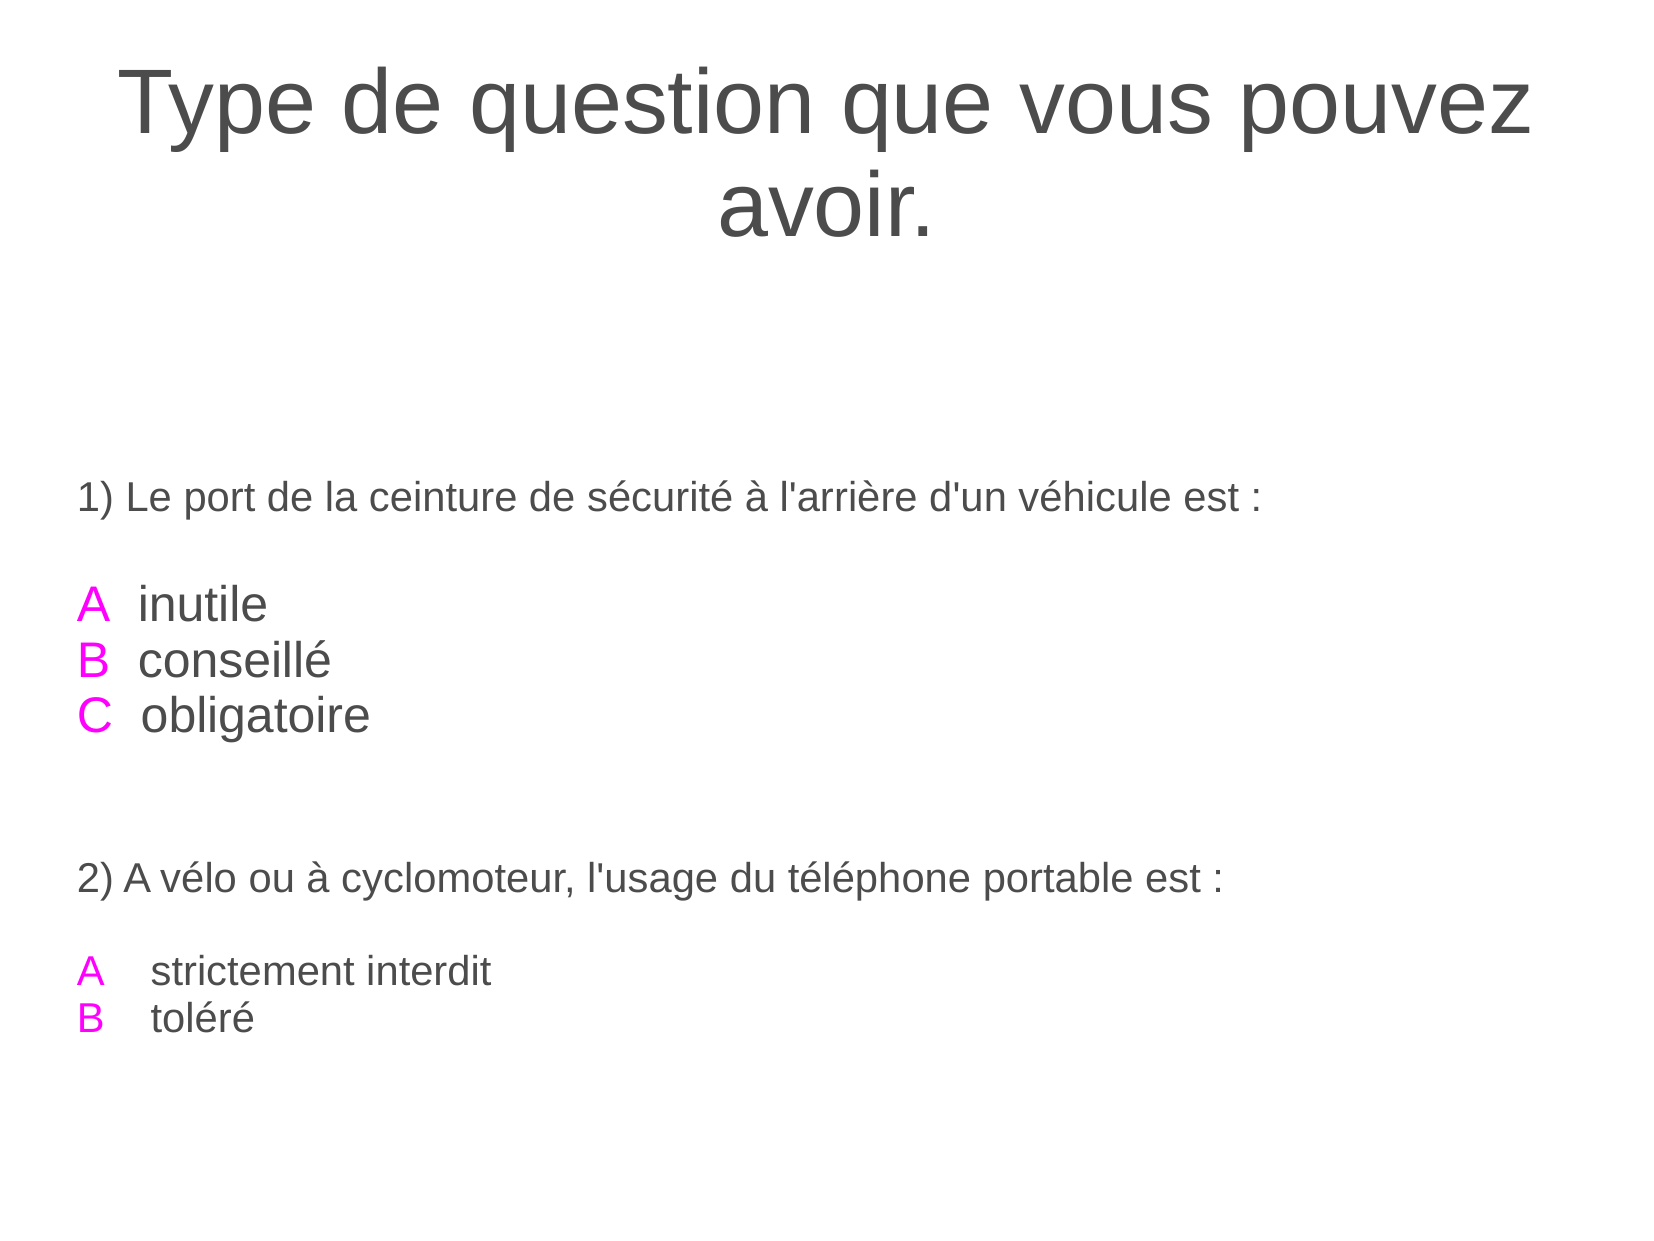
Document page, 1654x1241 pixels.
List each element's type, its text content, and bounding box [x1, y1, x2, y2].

subtitle 1) Le port de la ceinture de sécurité à l'arrière d'un véhicule est : A inutile B conseillé C obligatoire 2) A vélo ou à cyclomoteur, l'usage du téléphone portable est : A strictement interdit B toléré [76, 324, 1565, 1144]
title Type de question que vous pouvez avoir. [82, 50, 1571, 256]
